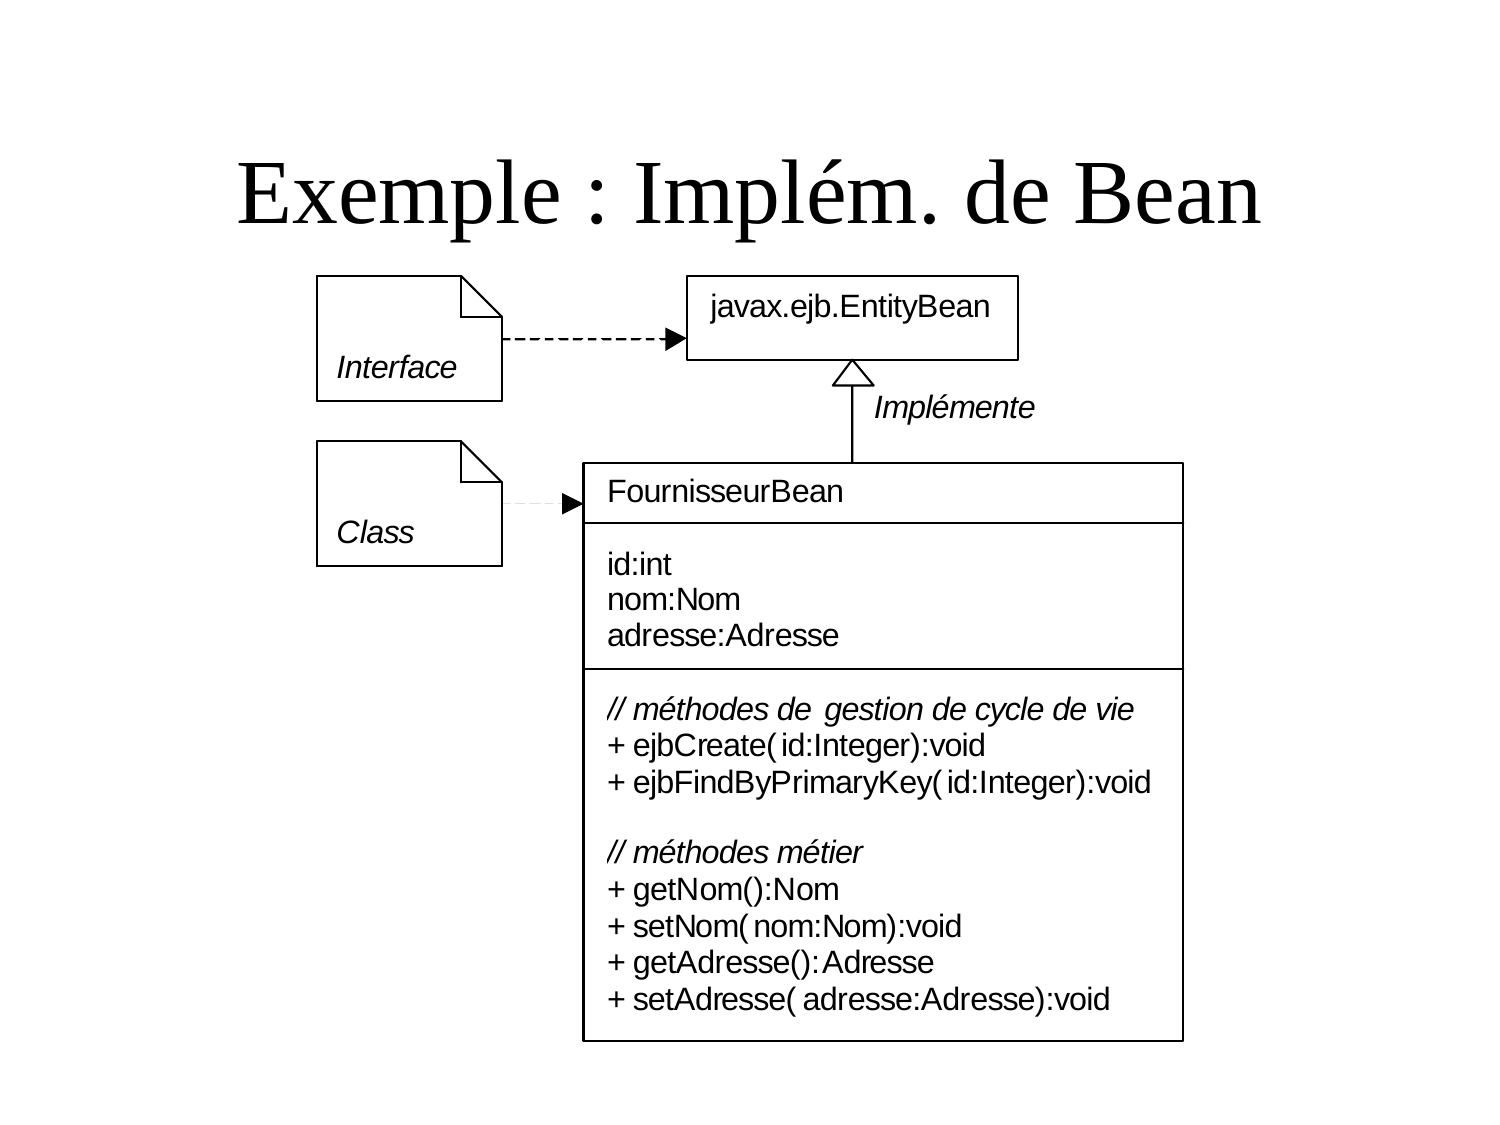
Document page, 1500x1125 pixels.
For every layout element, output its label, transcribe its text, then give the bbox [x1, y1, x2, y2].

chart [314, 273, 1188, 1042]
title Exemple : Implém. de Bean [112, 99, 1388, 288]
